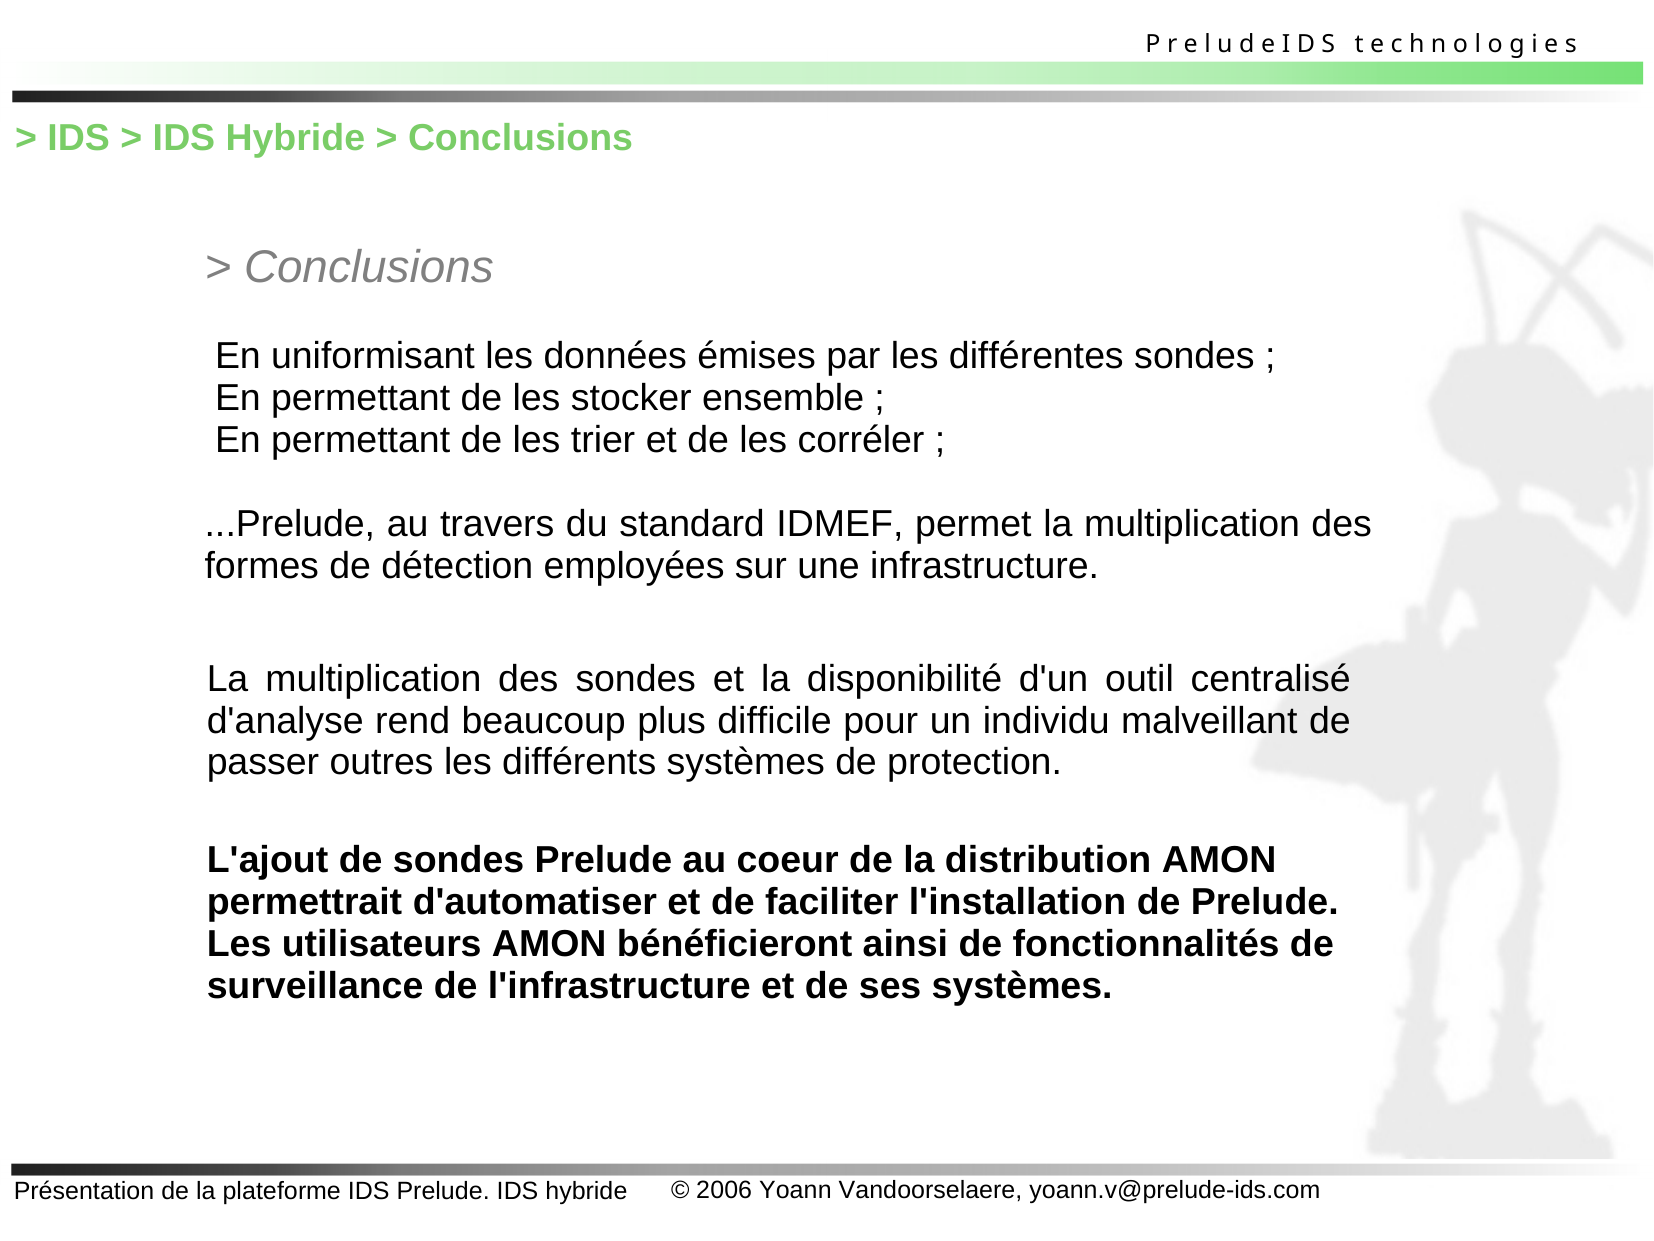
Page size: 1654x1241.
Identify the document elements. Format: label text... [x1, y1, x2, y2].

text_box L'ajout de sondes Prelude au coeur de la distribution AMON permettrait d'automatiser et de faciliter l'installation de Prelude. Les utilisateurs AMON bénéficieront ainsi de fonctionnalités de surveillance de l'infrastructure et de ses systèmes. [206, 838, 1448, 1033]
text_box P r e l u d e I D S t e c h n o l o g i e s [1145, 25, 1640, 55]
text_box > IDS > IDS Hybride > Conclusions [14, 116, 652, 165]
picture [0, 171, 1654, 1241]
text_box © 2006 Yoann Vandoorselaere, yoann.v@prelude-ids.com [670, 1175, 1323, 1207]
text_box > Conclusions En uniformisant les données émises par les différentes sondes ; En permettant de les stocker ensemble ; En permettant de les trier et de les corréler ; ...Prelude, au travers du standard IDMEF, permet la multiplication des formes de détection employées sur une infrastructure. [204, 241, 1446, 625]
text_box La multiplication des sondes et la disponibilité d'un outil centralisé d'analyse rend beaucoup plus difficile pour un individu malveillant de passer outres les différents systèmes de protection. [206, 657, 1448, 802]
text_box Présentation de la plateforme IDS Prelude. IDS hybride [13, 1176, 659, 1208]
picture [0, 48, 1654, 122]
